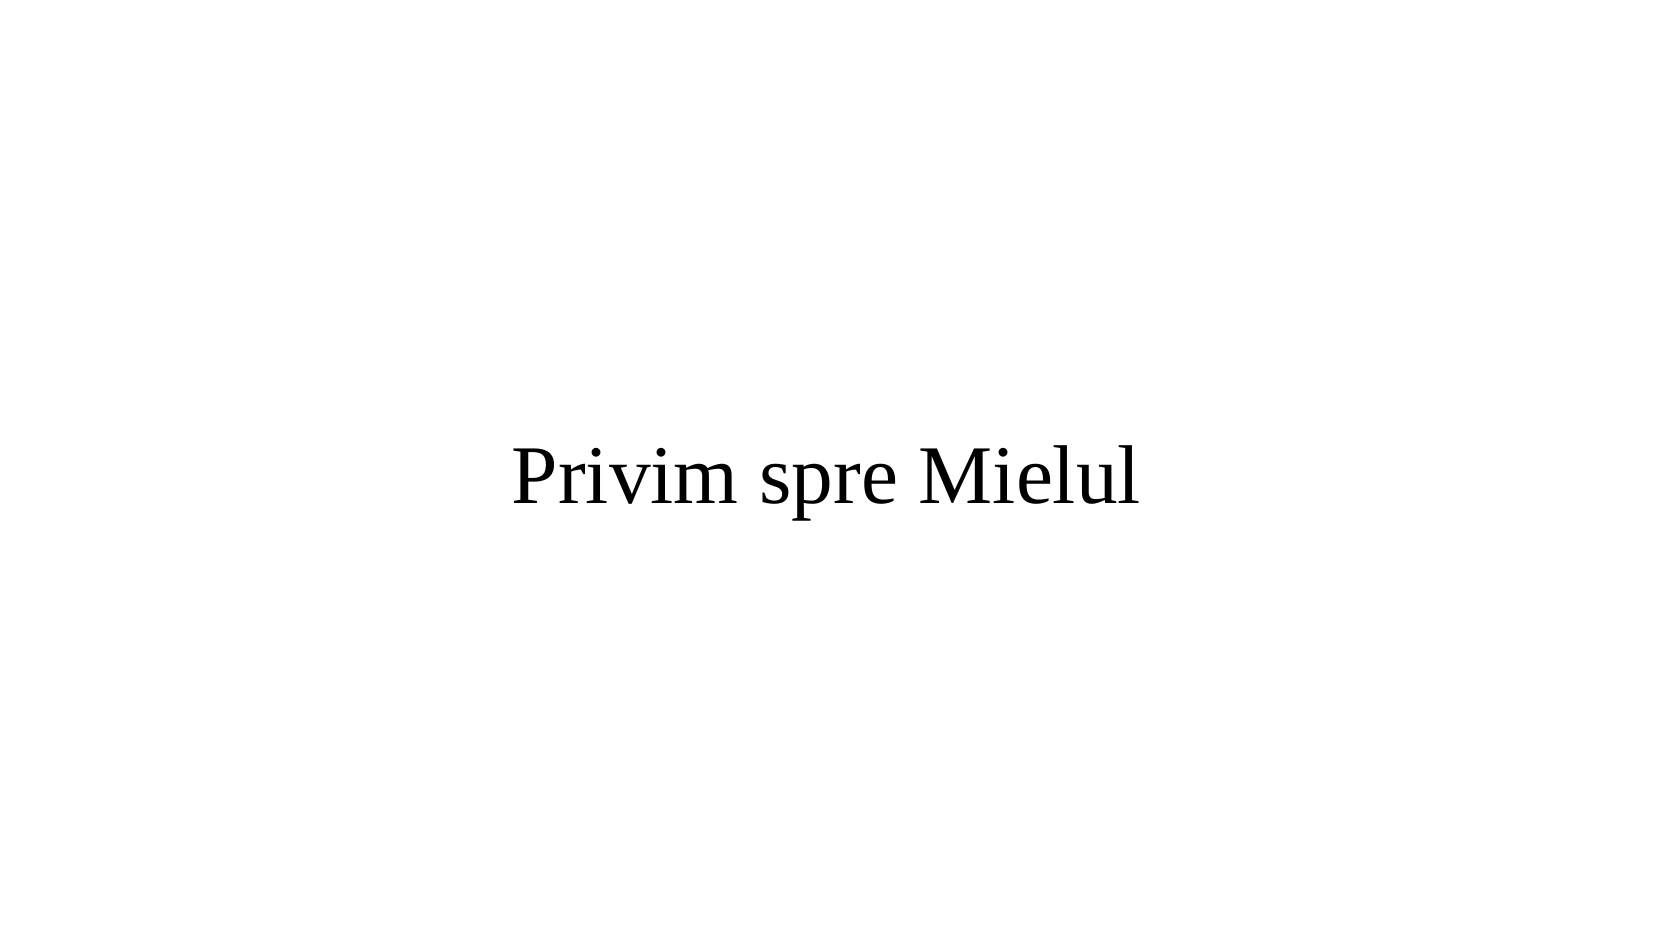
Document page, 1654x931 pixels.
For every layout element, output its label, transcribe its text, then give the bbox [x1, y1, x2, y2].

title Privim spre Mielul [165, 420, 1489, 522]
